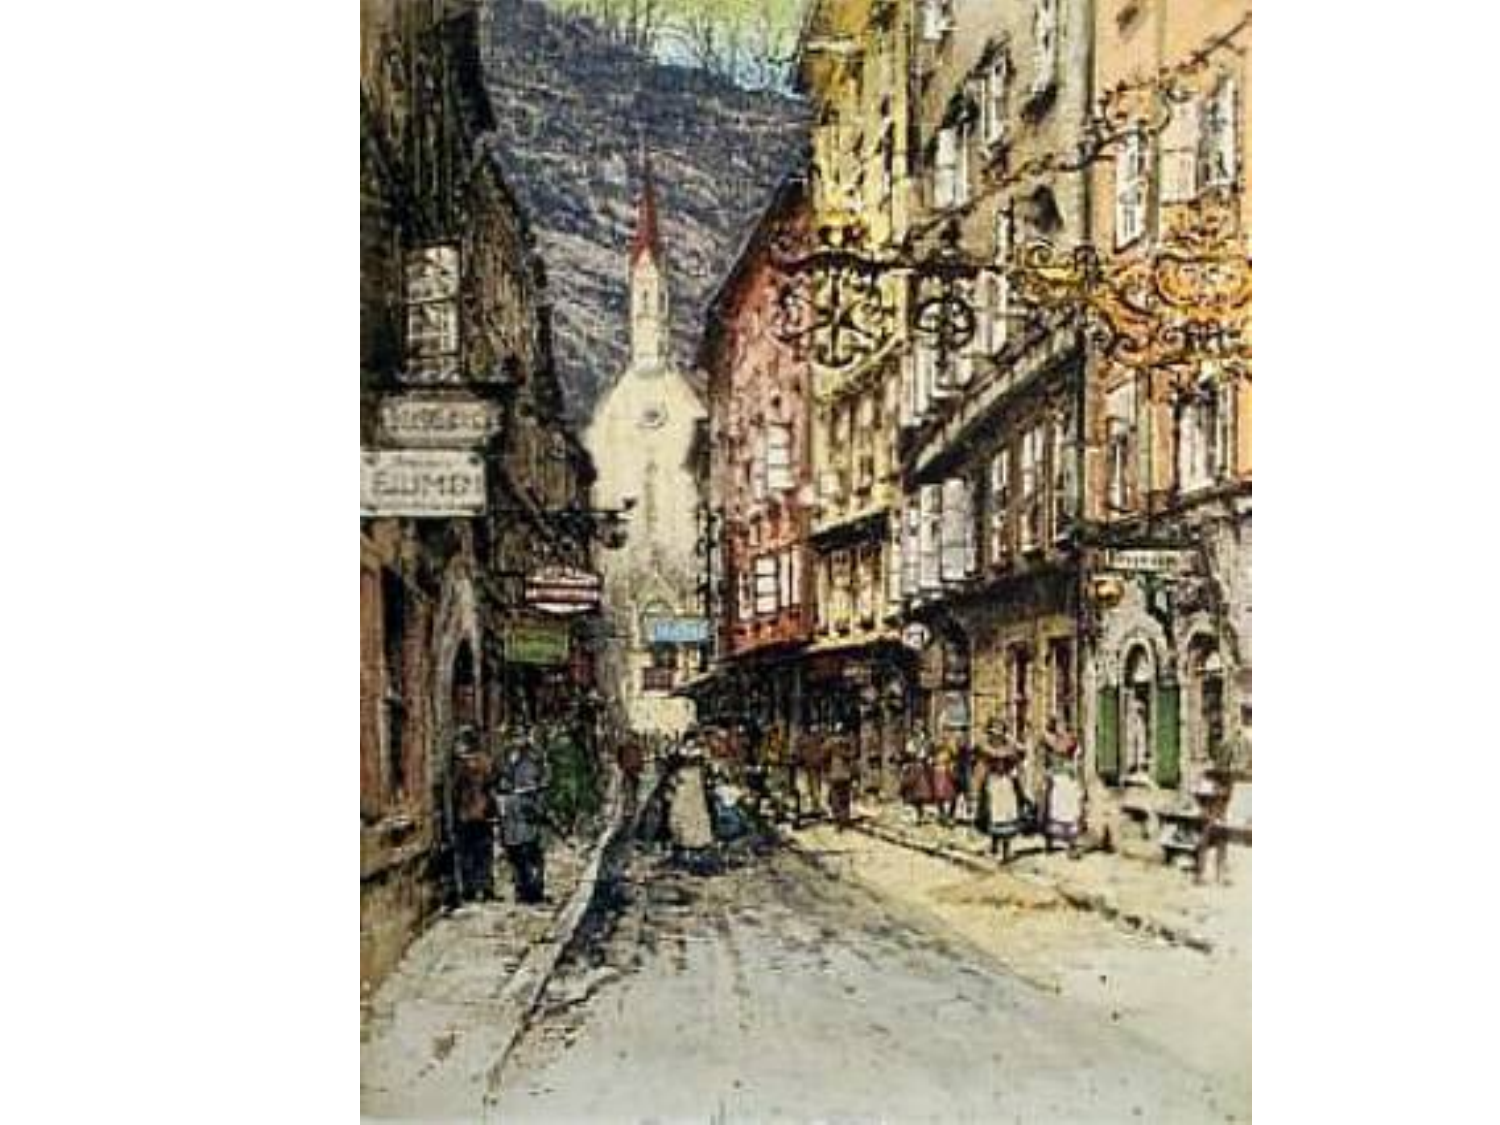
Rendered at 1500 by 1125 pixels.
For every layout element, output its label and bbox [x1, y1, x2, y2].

picture [360, 0, 1252, 1125]
